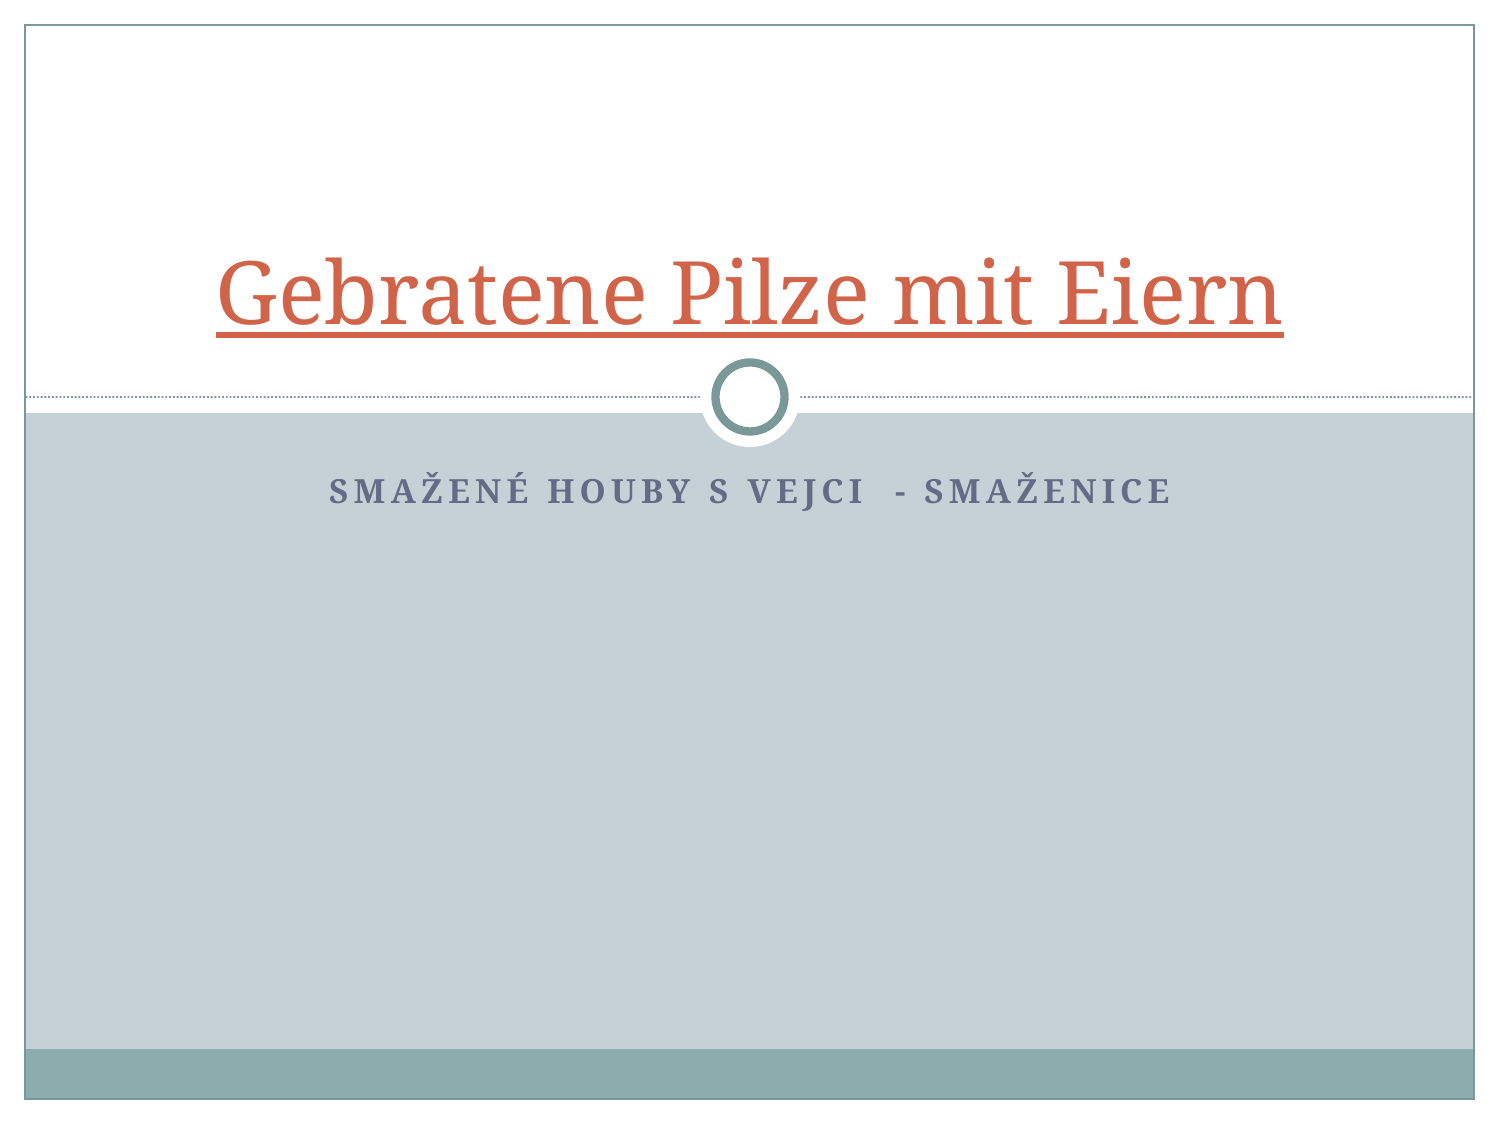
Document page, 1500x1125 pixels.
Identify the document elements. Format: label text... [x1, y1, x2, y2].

title Gebratene Pilze mit Eiern [112, 62, 1388, 350]
subtitle smažené houby s vejci - smaženice [225, 462, 1276, 751]
